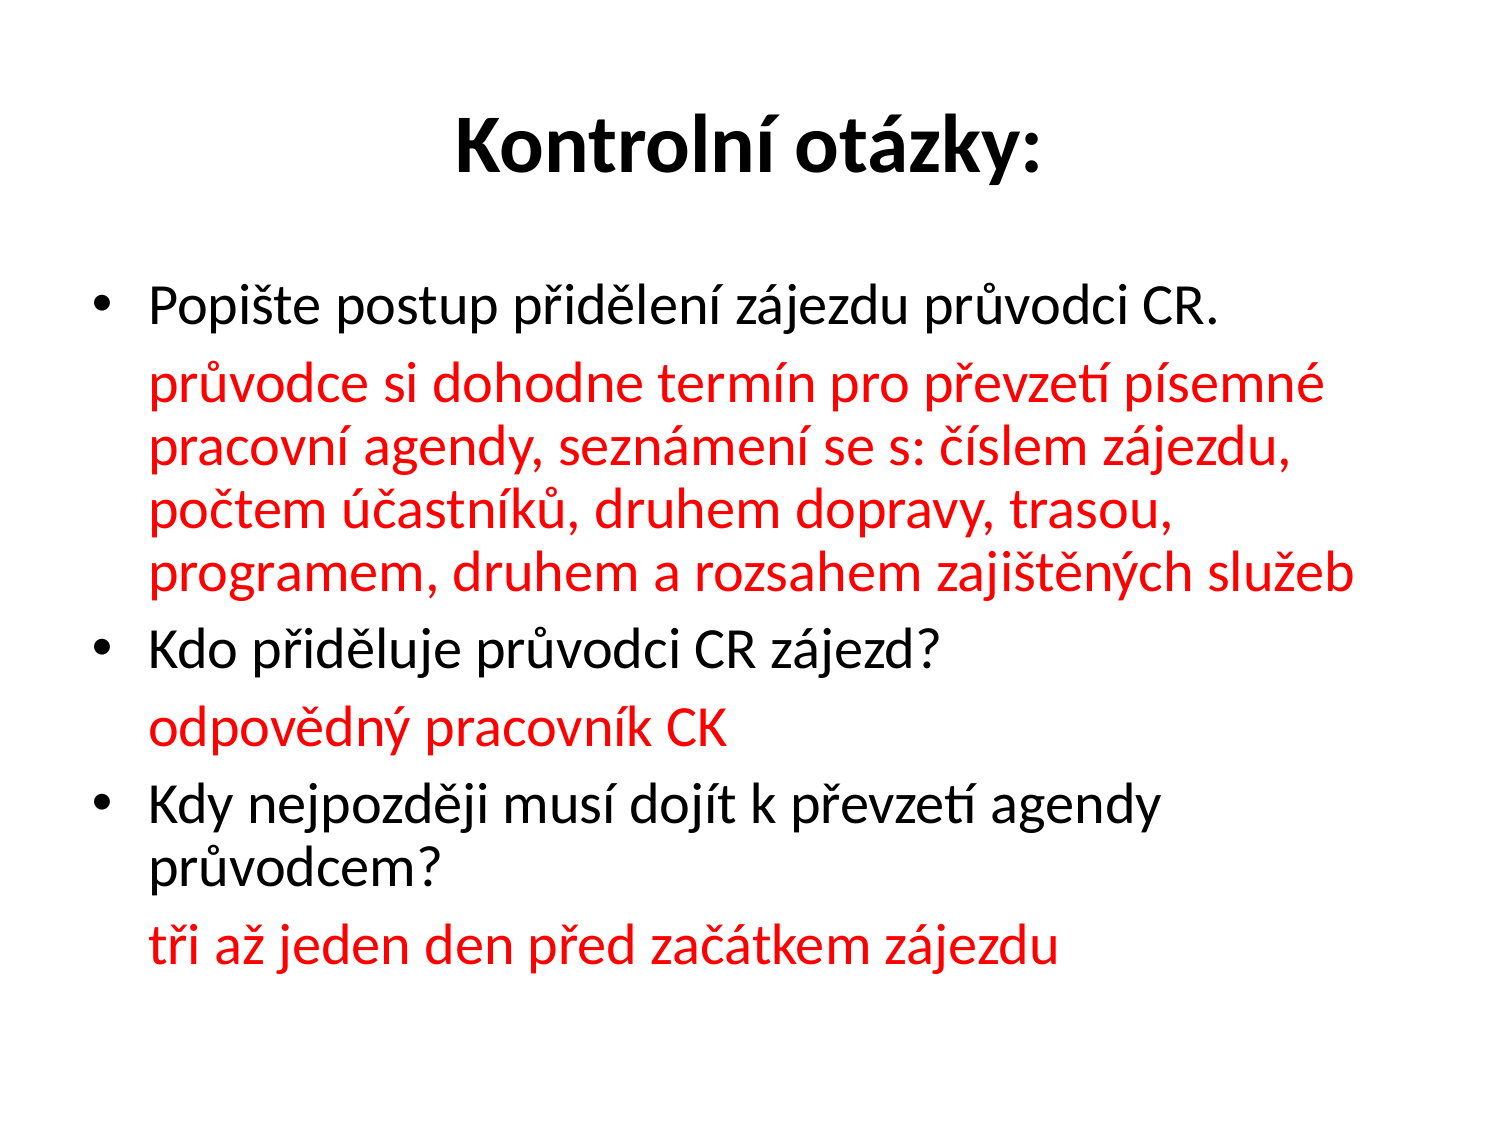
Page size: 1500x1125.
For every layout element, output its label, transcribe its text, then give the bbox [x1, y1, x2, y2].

title Kontrolní otázky: [75, 45, 1426, 233]
list Popište postup přidělení zájezdu průvodci CR. průvodce si dohodne termín pro převzetí písemné pracovní agendy, seznámení se s: číslem zájezdu, počtem účastníků, druhem dopravy, trasou, programem, druhem a rozsahem zajištěných služeb Kdo přiděluje průvodci CR zájezd? odpovědný pracovník CK Kdy nejpozději musí dojít k převzetí agendy průvodcem? tři až jeden den před začátkem zájezdu [76, 267, 1427, 1125]
